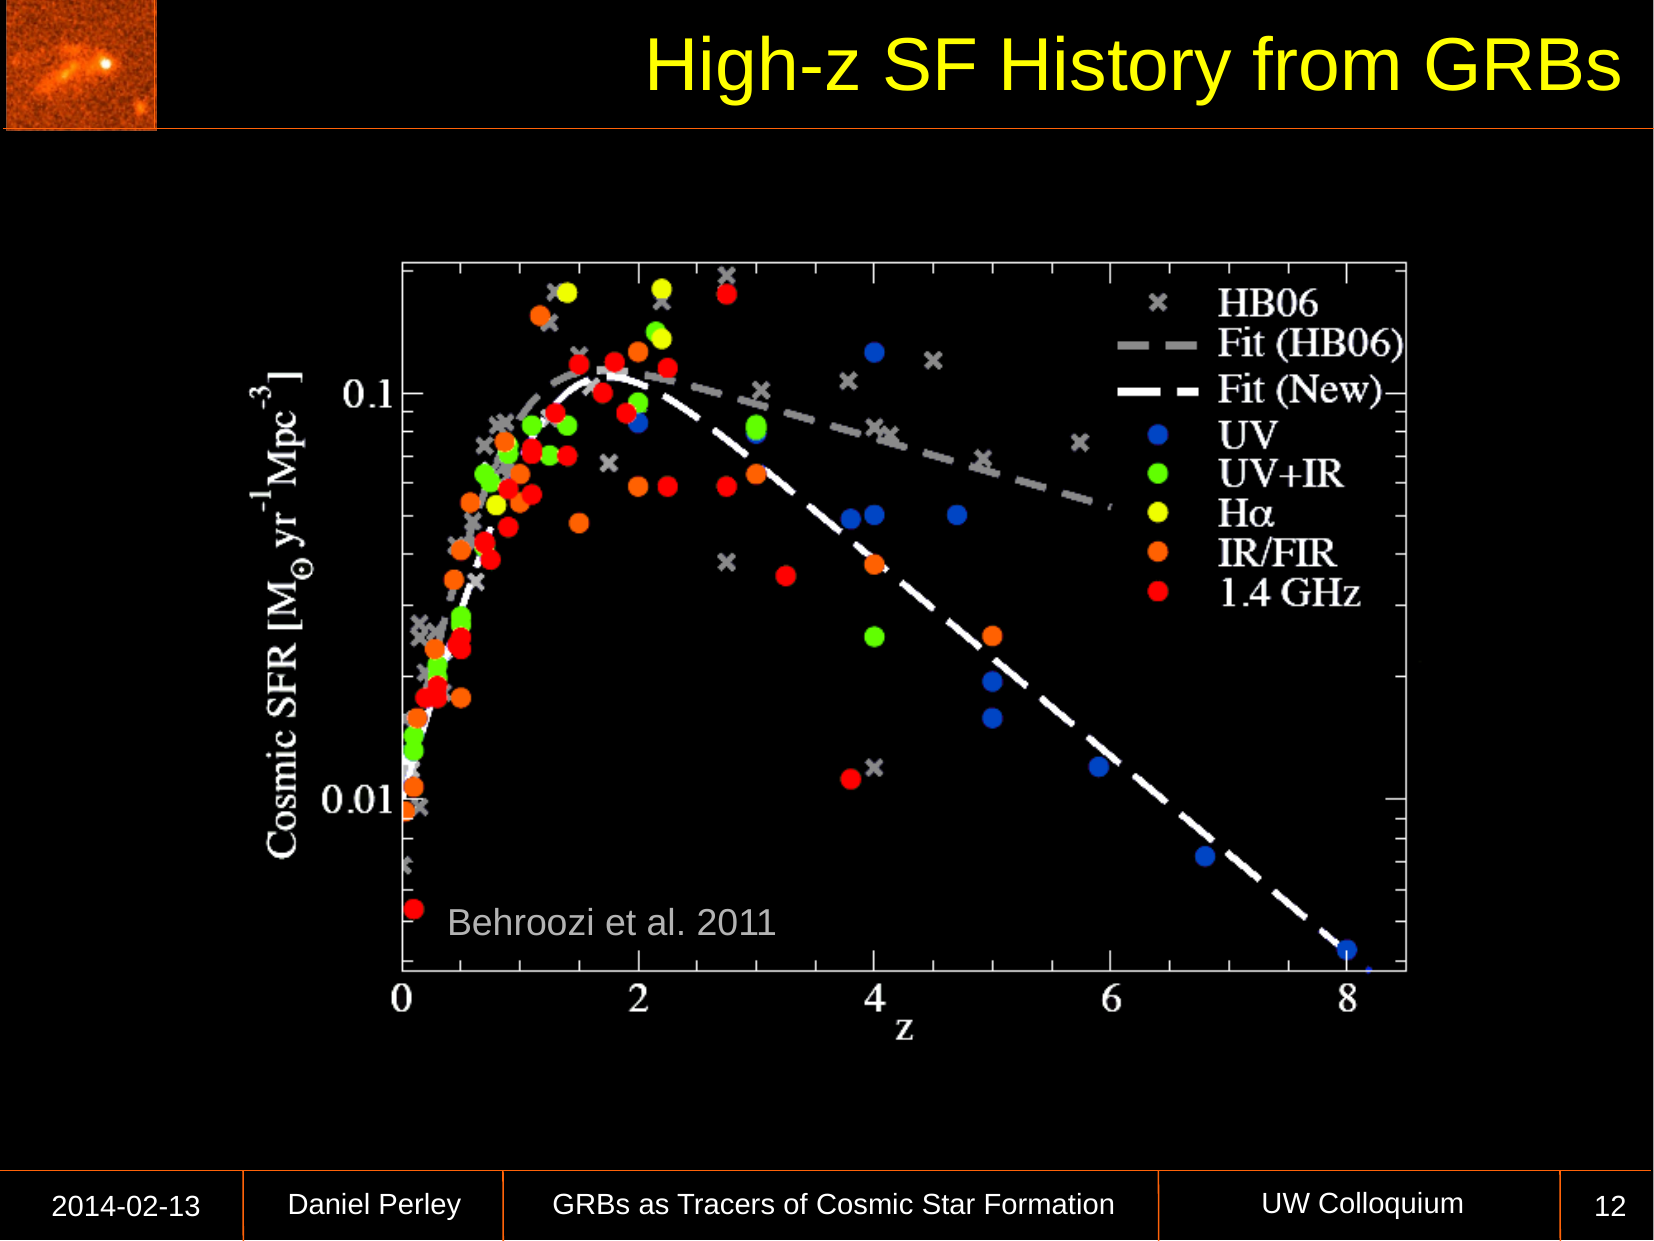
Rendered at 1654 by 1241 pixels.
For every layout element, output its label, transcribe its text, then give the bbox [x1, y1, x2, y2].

picture [225, 244, 1437, 1045]
title High-z SF History from GRBs [337, 21, 1624, 108]
text_box Behroozi et al. 2011 [432, 893, 845, 1007]
picture [7, 0, 154, 128]
